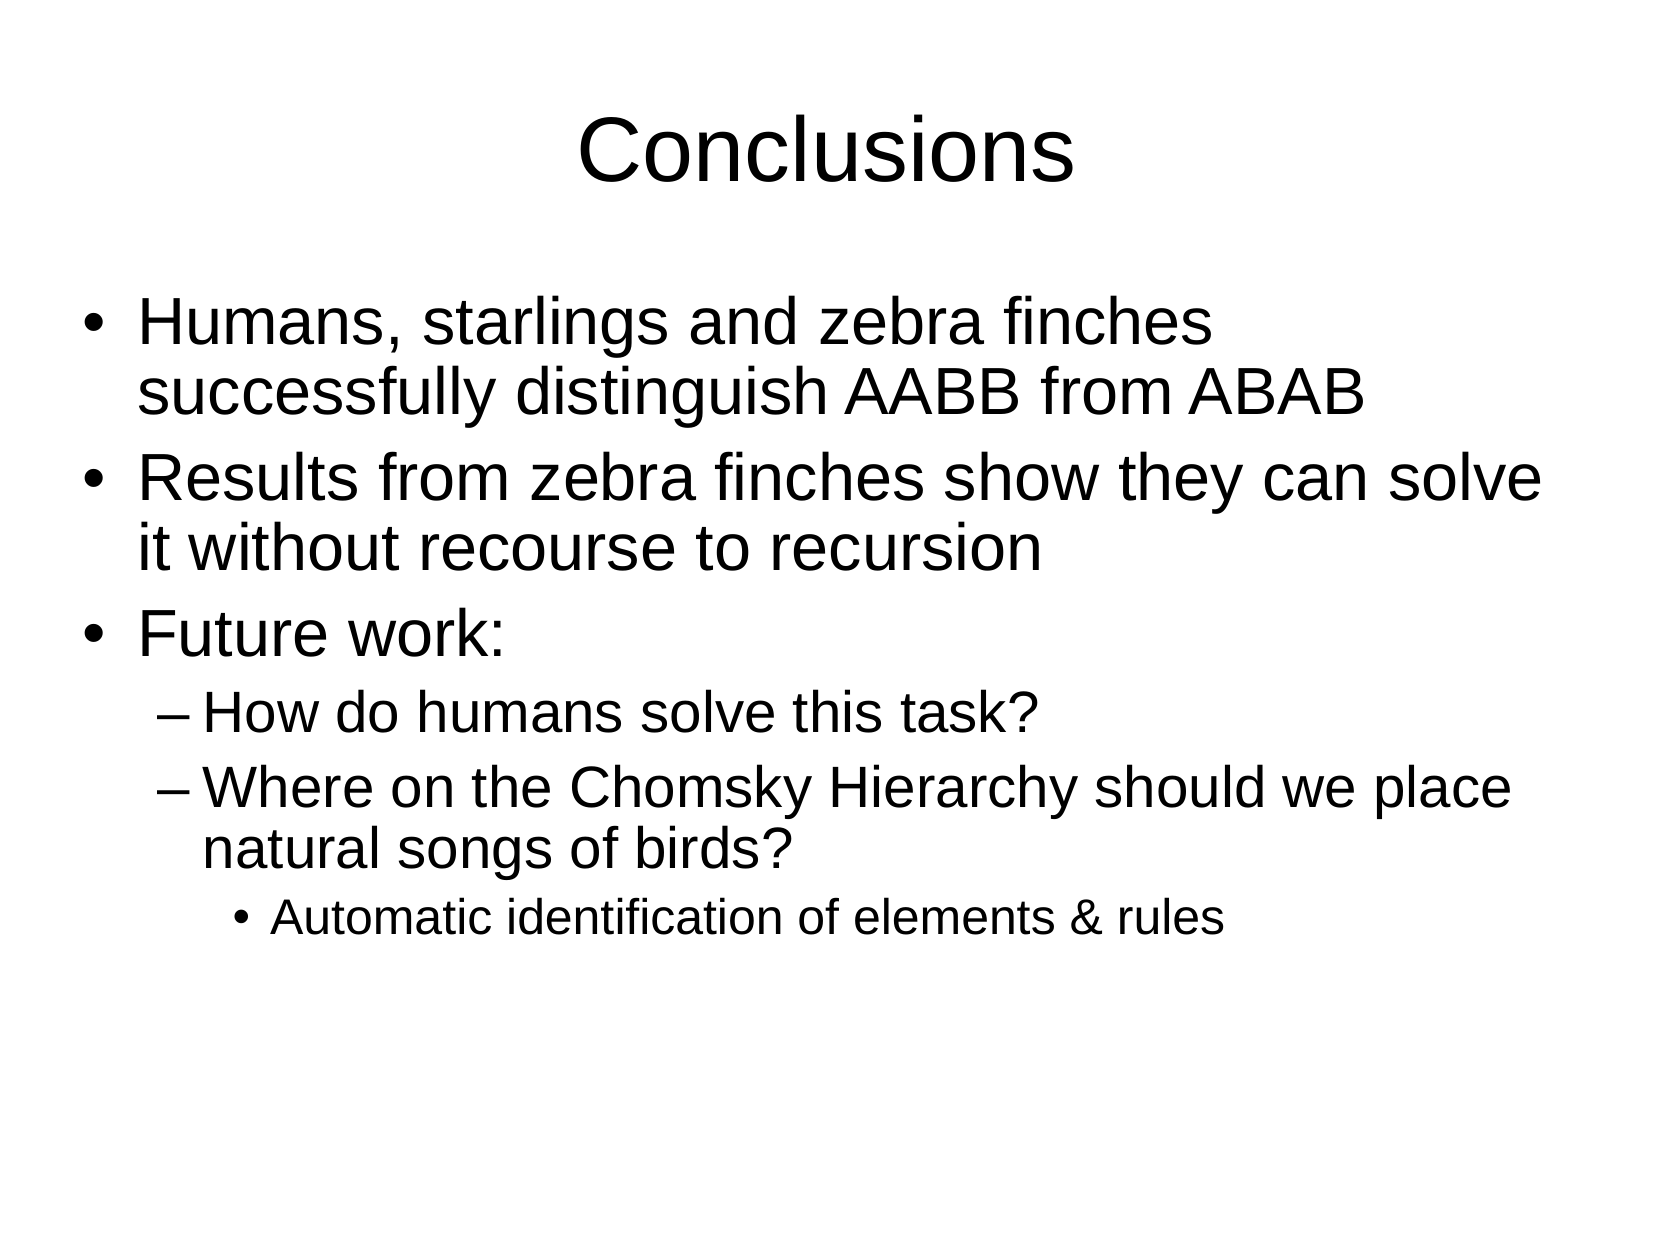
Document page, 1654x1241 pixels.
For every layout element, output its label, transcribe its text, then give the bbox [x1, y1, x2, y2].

title Conclusions [82, 96, 1571, 210]
list Humans, starlings and zebra finches successfully distinguish AABB from ABAB Results from zebra finches show they can solve it without recourse to recursion Future work: How do humans solve this task? Where on the Chomsky Hierarchy should we place natural songs of birds? Automatic identification of elements & rules [82, 289, 1571, 1109]
